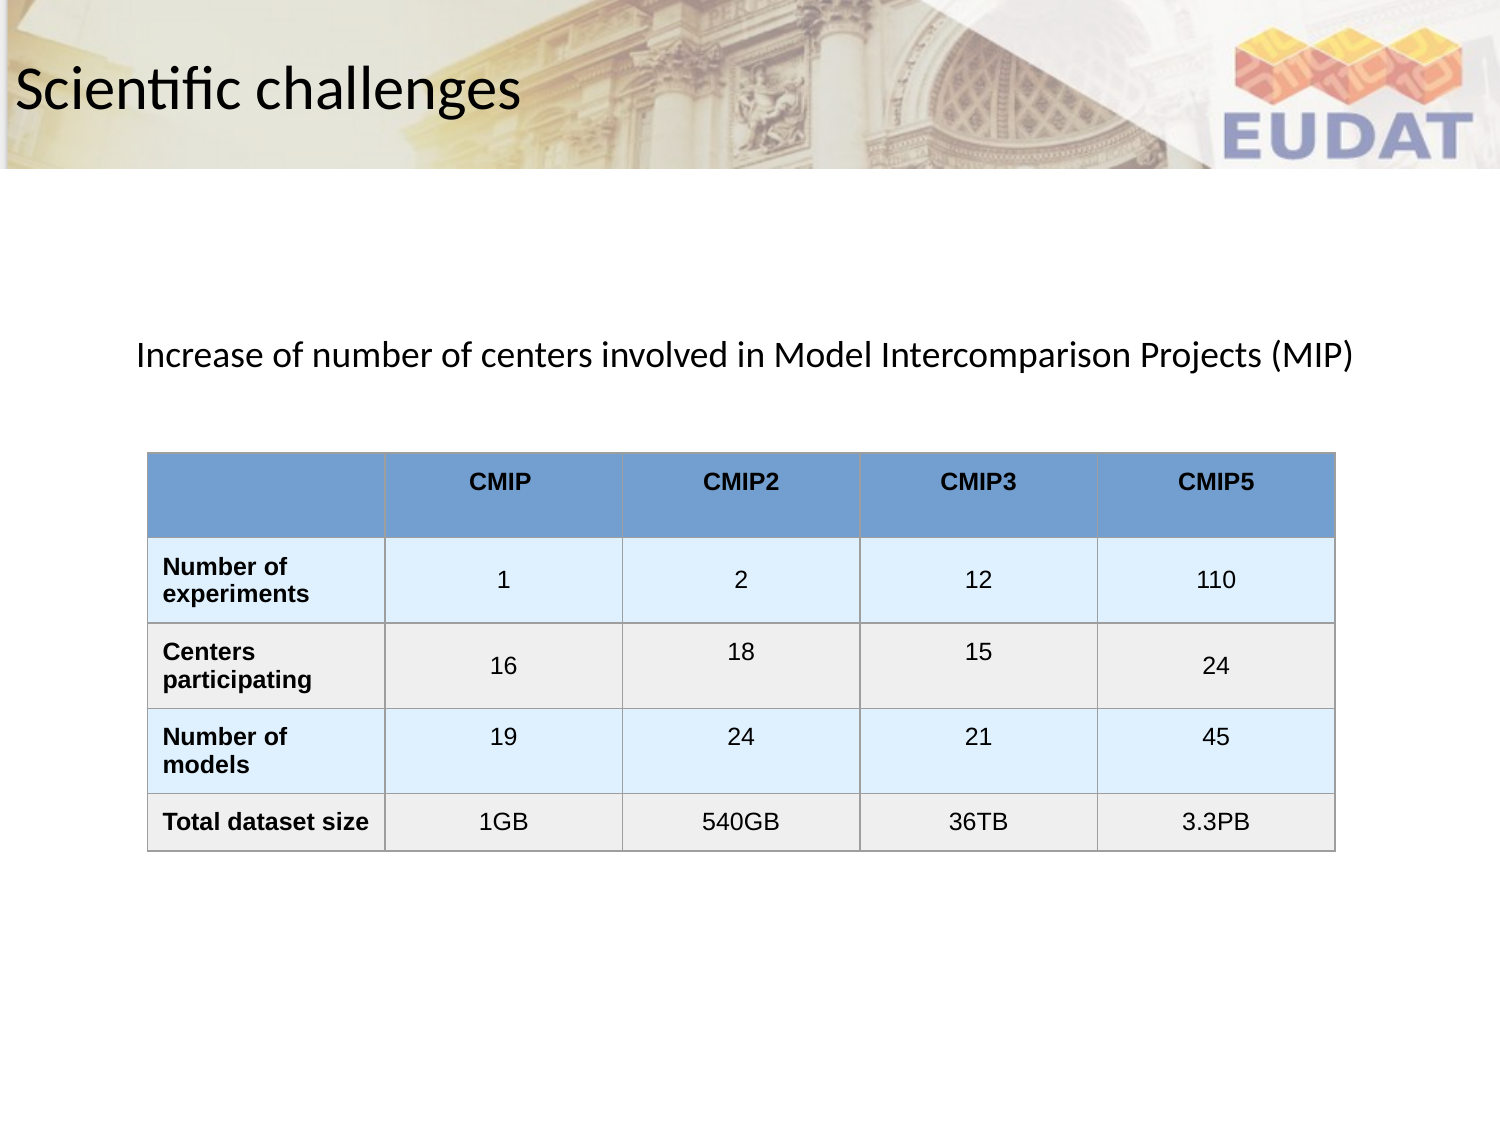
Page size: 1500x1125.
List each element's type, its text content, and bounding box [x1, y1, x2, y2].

table_cell 24 [623, 709, 859, 793]
table_cell 21 [861, 709, 1097, 793]
table_cell 19 [386, 709, 622, 793]
table_header [148, 454, 384, 537]
table_cell Number of experiments [148, 538, 384, 622]
table_cell 16 [386, 624, 622, 708]
table_cell 110 [1098, 538, 1334, 622]
table_cell 15 [861, 624, 1097, 708]
table_cell 36TB [861, 794, 1097, 850]
table_cell Number of models [148, 709, 384, 793]
list Increase of number of centers involved in Model Intercomparison Projects (MIP) [75, 262, 1425, 1005]
table_cell 1GB [386, 794, 622, 850]
table_cell 1 [386, 538, 622, 622]
table_header CMIP2 [623, 454, 859, 537]
table_cell 45 [1098, 709, 1334, 793]
table_header CMIP3 [861, 454, 1097, 537]
table_header CMIP5 [1098, 454, 1334, 537]
table_cell 3.3PB [1098, 794, 1334, 850]
picture [1350, 0, 1500, 169]
table_cell 18 [623, 624, 859, 708]
table_cell 540GB [623, 794, 859, 850]
title Scientific challenges [0, 0, 1350, 178]
table_cell 24 [1098, 624, 1334, 708]
table_cell Total dataset size [148, 794, 384, 850]
table_cell 2 [623, 538, 859, 622]
table_cell Centers participating [148, 624, 384, 708]
table_header CMIP [386, 454, 622, 537]
table_cell 12 [861, 538, 1097, 622]
